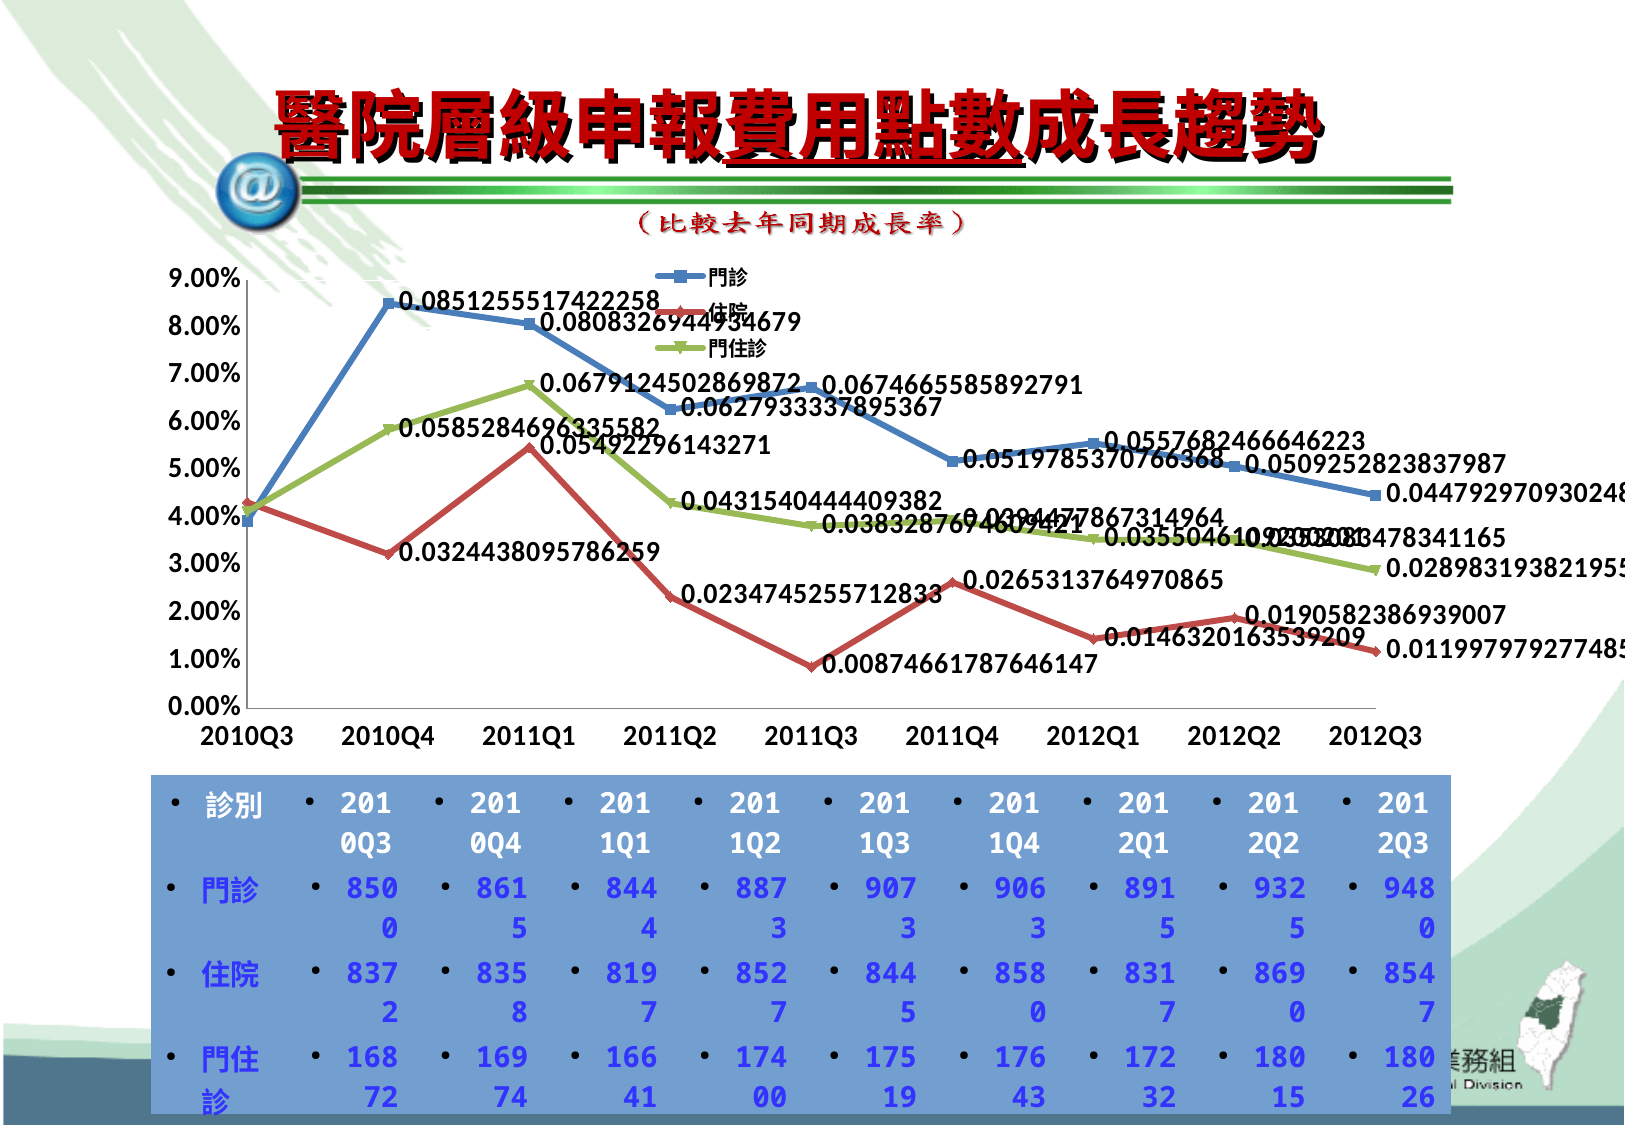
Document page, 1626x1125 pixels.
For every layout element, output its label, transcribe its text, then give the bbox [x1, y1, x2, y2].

table_cell 8915 [1061, 860, 1191, 944]
table_header 2012Q2 [1191, 775, 1321, 860]
table_cell 17519 [802, 1029, 932, 1114]
table_cell 8317 [1061, 944, 1191, 1029]
table_cell 8500 [284, 860, 413, 944]
table_cell 16872 [284, 1029, 413, 1114]
text_box [435, 1114, 815, 1125]
title 醫院層級申報費用點數成長趨勢 [97, 70, 1497, 258]
table_cell 9073 [802, 860, 932, 944]
table_cell 17400 [673, 1029, 802, 1114]
table_cell 8690 [1191, 944, 1321, 1029]
table_header 診別 [151, 775, 284, 860]
table_cell 8372 [284, 944, 413, 1029]
table_header 2012Q1 [1061, 775, 1191, 860]
table_cell 18015 [1191, 1029, 1321, 1114]
table_cell 8615 [413, 860, 543, 944]
table_cell 8445 [802, 944, 932, 1029]
table_cell 17643 [932, 1029, 1061, 1114]
table_cell 8580 [932, 944, 1061, 1029]
table_header 2010Q3 [284, 775, 413, 860]
table_cell 8444 [543, 860, 673, 944]
table_cell 8358 [413, 944, 543, 1029]
table_header 2010Q4 [413, 775, 543, 860]
table_cell 8197 [543, 944, 673, 1029]
picture [600, 196, 1002, 241]
table_header 2011Q2 [673, 775, 802, 860]
table_cell 8547 [1321, 944, 1451, 1029]
table_cell 18026 [1321, 1029, 1451, 1114]
table_header 2012Q3 [1321, 775, 1451, 860]
table_cell 16641 [543, 1029, 673, 1114]
table_cell 8873 [673, 860, 802, 944]
table_cell 9325 [1191, 860, 1321, 944]
table_cell 住院 [151, 944, 284, 1029]
table_cell 門診 [151, 860, 284, 944]
table_cell 16974 [413, 1029, 543, 1114]
table_cell 9480 [1321, 860, 1451, 944]
chart [139, 255, 1625, 764]
table_header 2011Q3 [802, 775, 932, 860]
table_cell 8527 [673, 944, 802, 1029]
table_cell 17232 [1061, 1029, 1191, 1114]
table_header 2011Q1 [543, 775, 673, 860]
table_header 2011Q4 [932, 775, 1061, 860]
table_cell 9063 [932, 860, 1061, 944]
table_cell 門住診 [151, 1029, 284, 1114]
